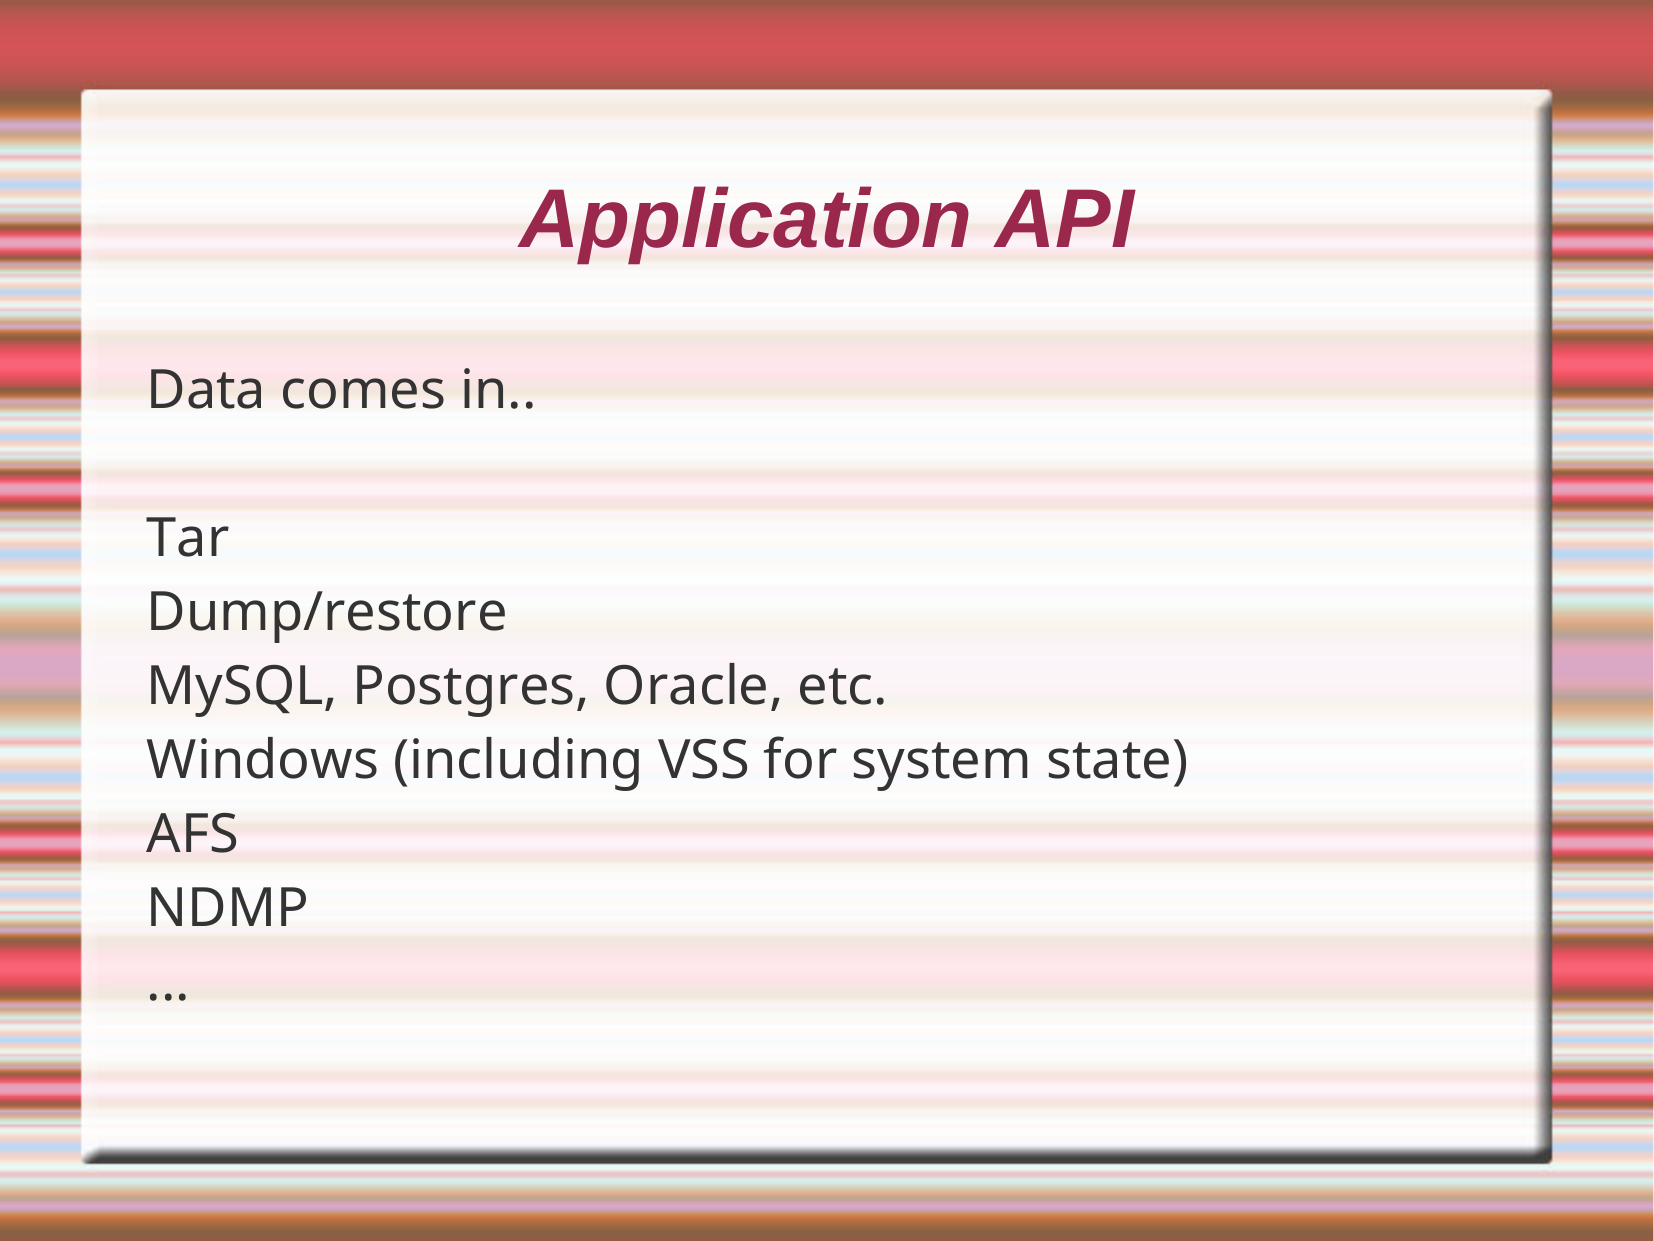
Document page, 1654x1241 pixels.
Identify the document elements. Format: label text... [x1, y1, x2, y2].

picture [0, 0, 1654, 1241]
list Data comes in.. Tar Dump/restore MySQL, Postgres, Oracle, etc. Windows (including VSS for system state) AFS NDMP ... [134, 350, 1516, 1133]
title Application API [121, 114, 1534, 322]
